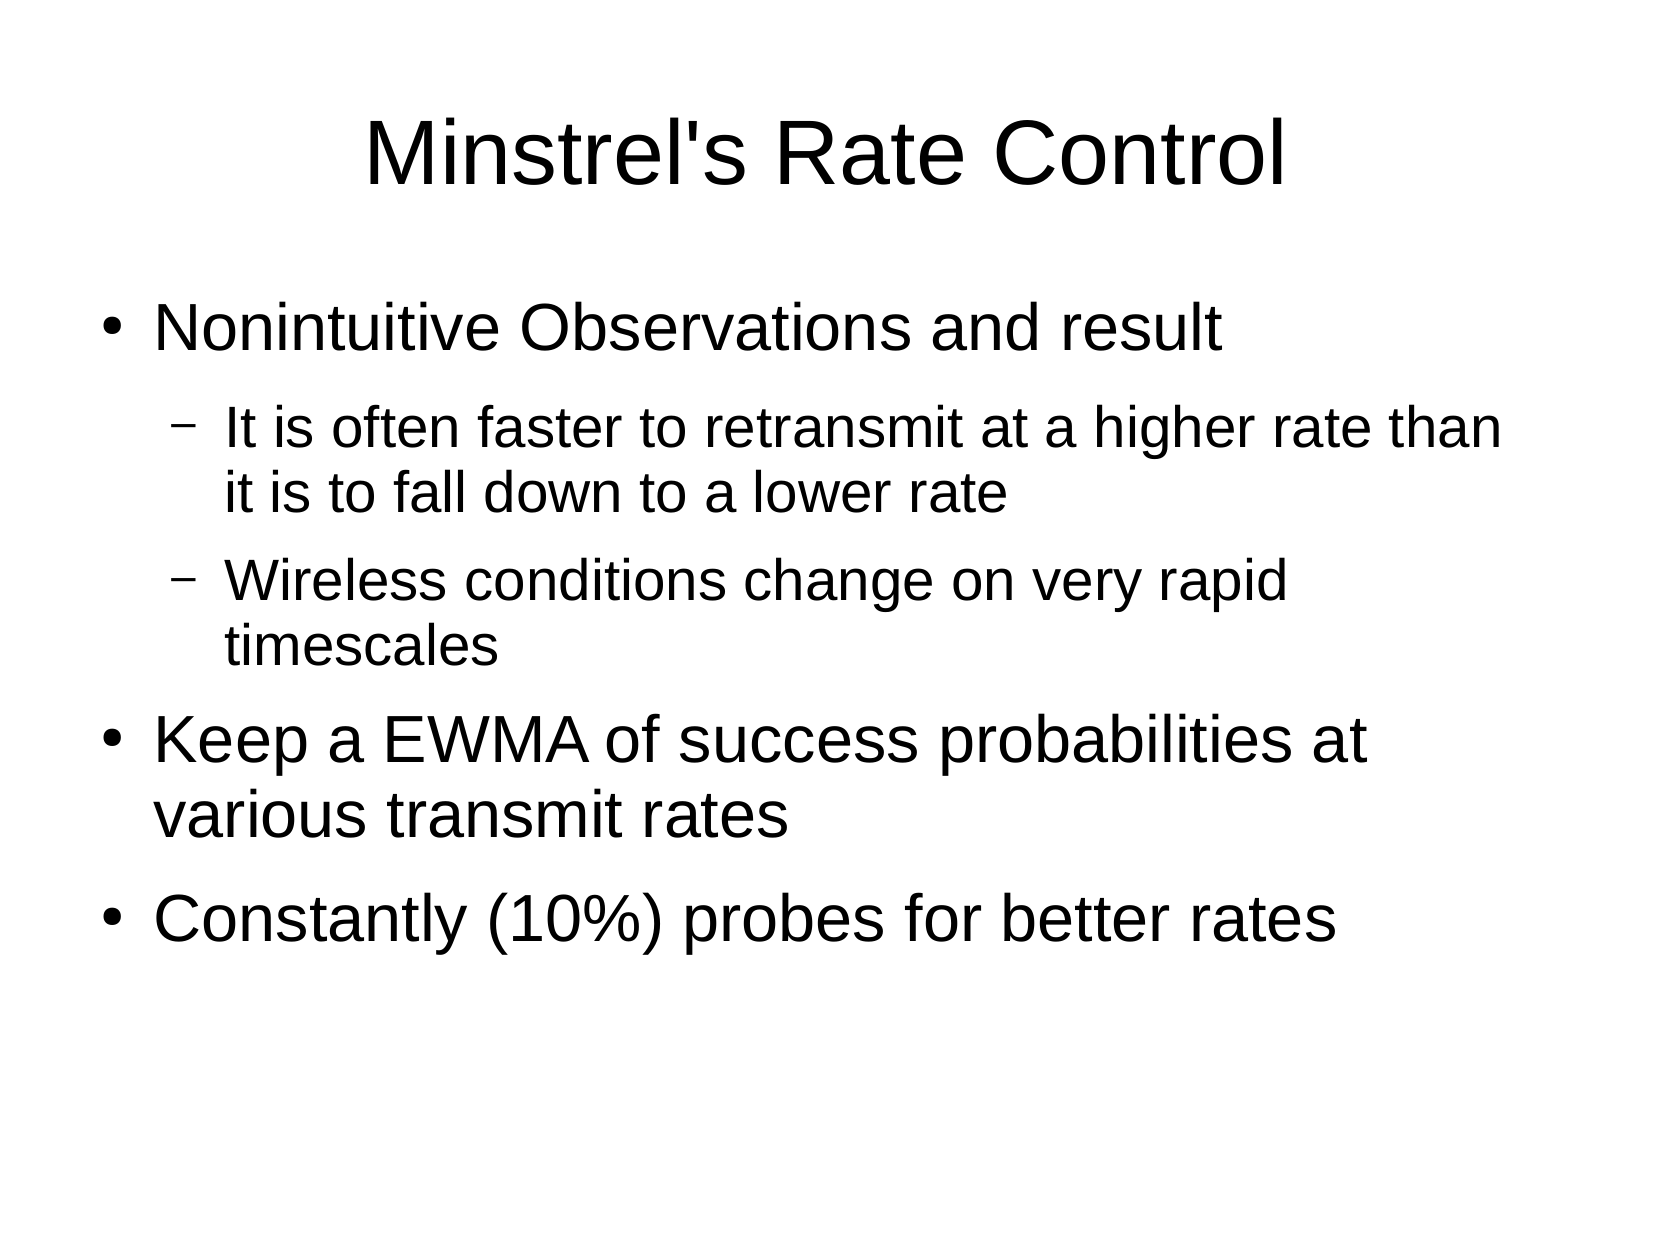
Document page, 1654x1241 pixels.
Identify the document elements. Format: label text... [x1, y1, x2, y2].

title Minstrel's Rate Control [82, 49, 1571, 257]
list Nonintuitive Observations and result It is often faster to retransmit at a higher rate than it is to fall down to a lower rate Wireless conditions change on very rapid timescales Keep a EWMA of success probabilities at various transmit rates Constantly (10%) probes for better rates [82, 290, 1538, 1010]
